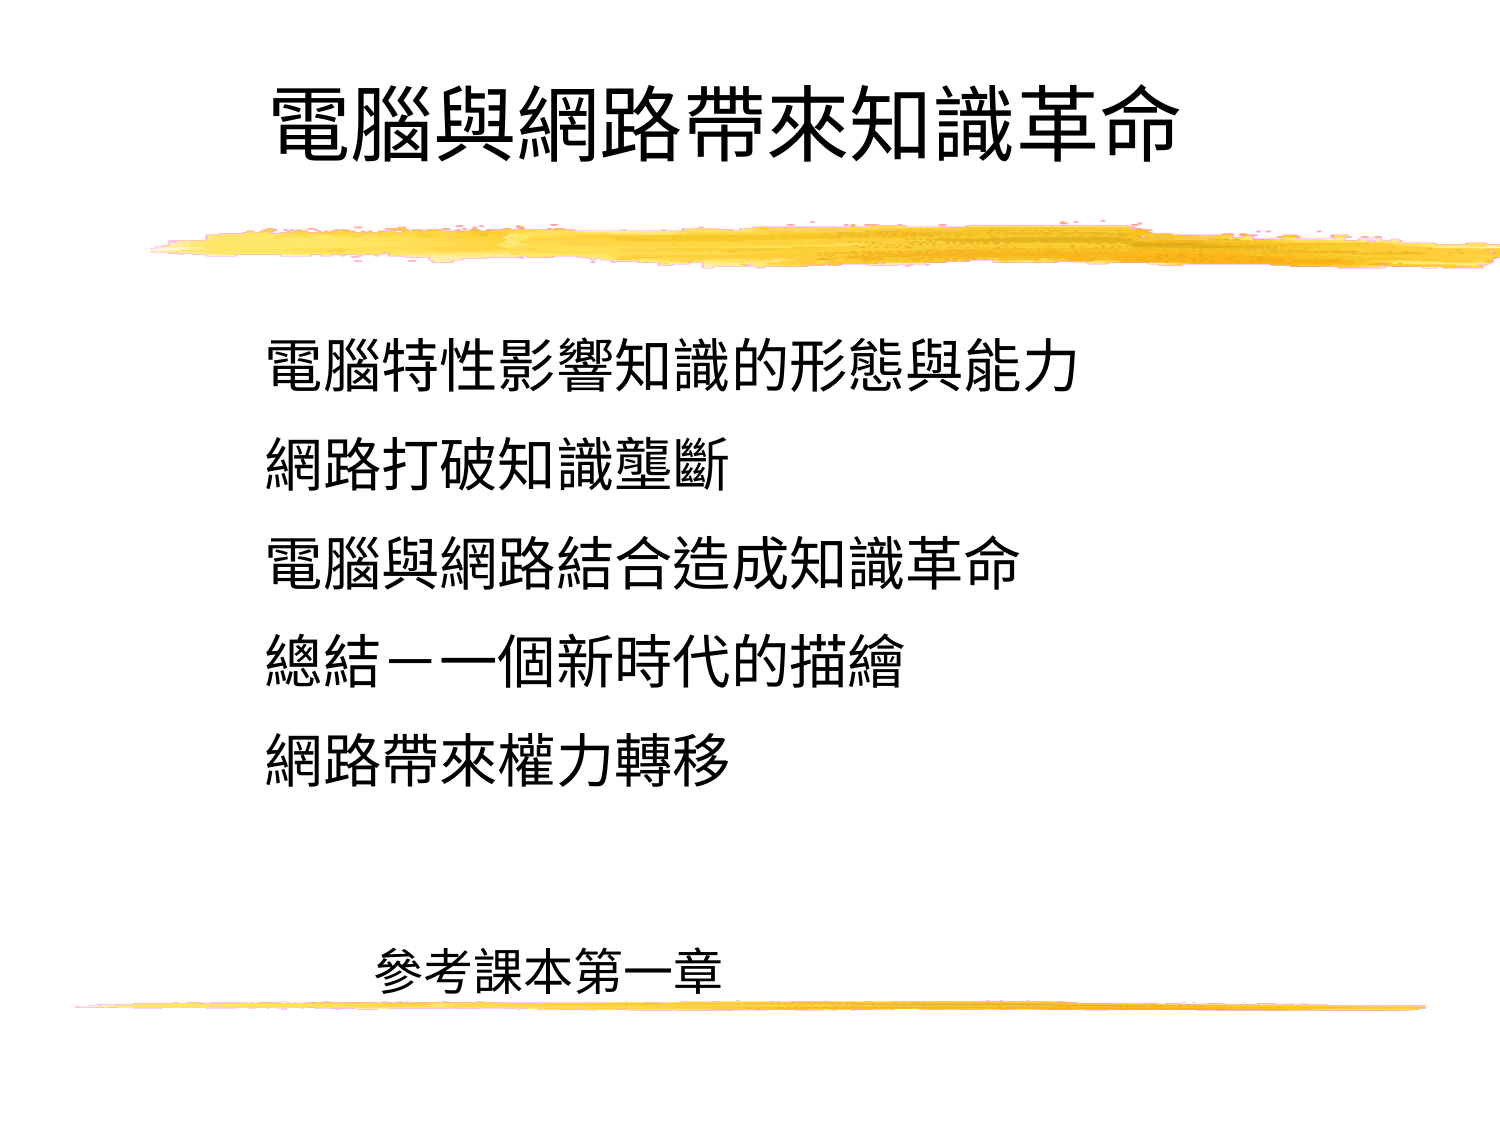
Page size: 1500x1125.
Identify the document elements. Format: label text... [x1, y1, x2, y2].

picture [75, 999, 1426, 1013]
list 電腦特性影響知識的形態與能力 網路打破知識壟斷 電腦與網路結合造成知識革命 總結－一個新時代的描繪 網路帶來權力轉移 [249, 312, 1288, 775]
picture [150, 215, 1500, 279]
title 電腦與網路帶來知識革命 [87, 24, 1363, 213]
text_box 參考課本第一章 [358, 929, 739, 1004]
